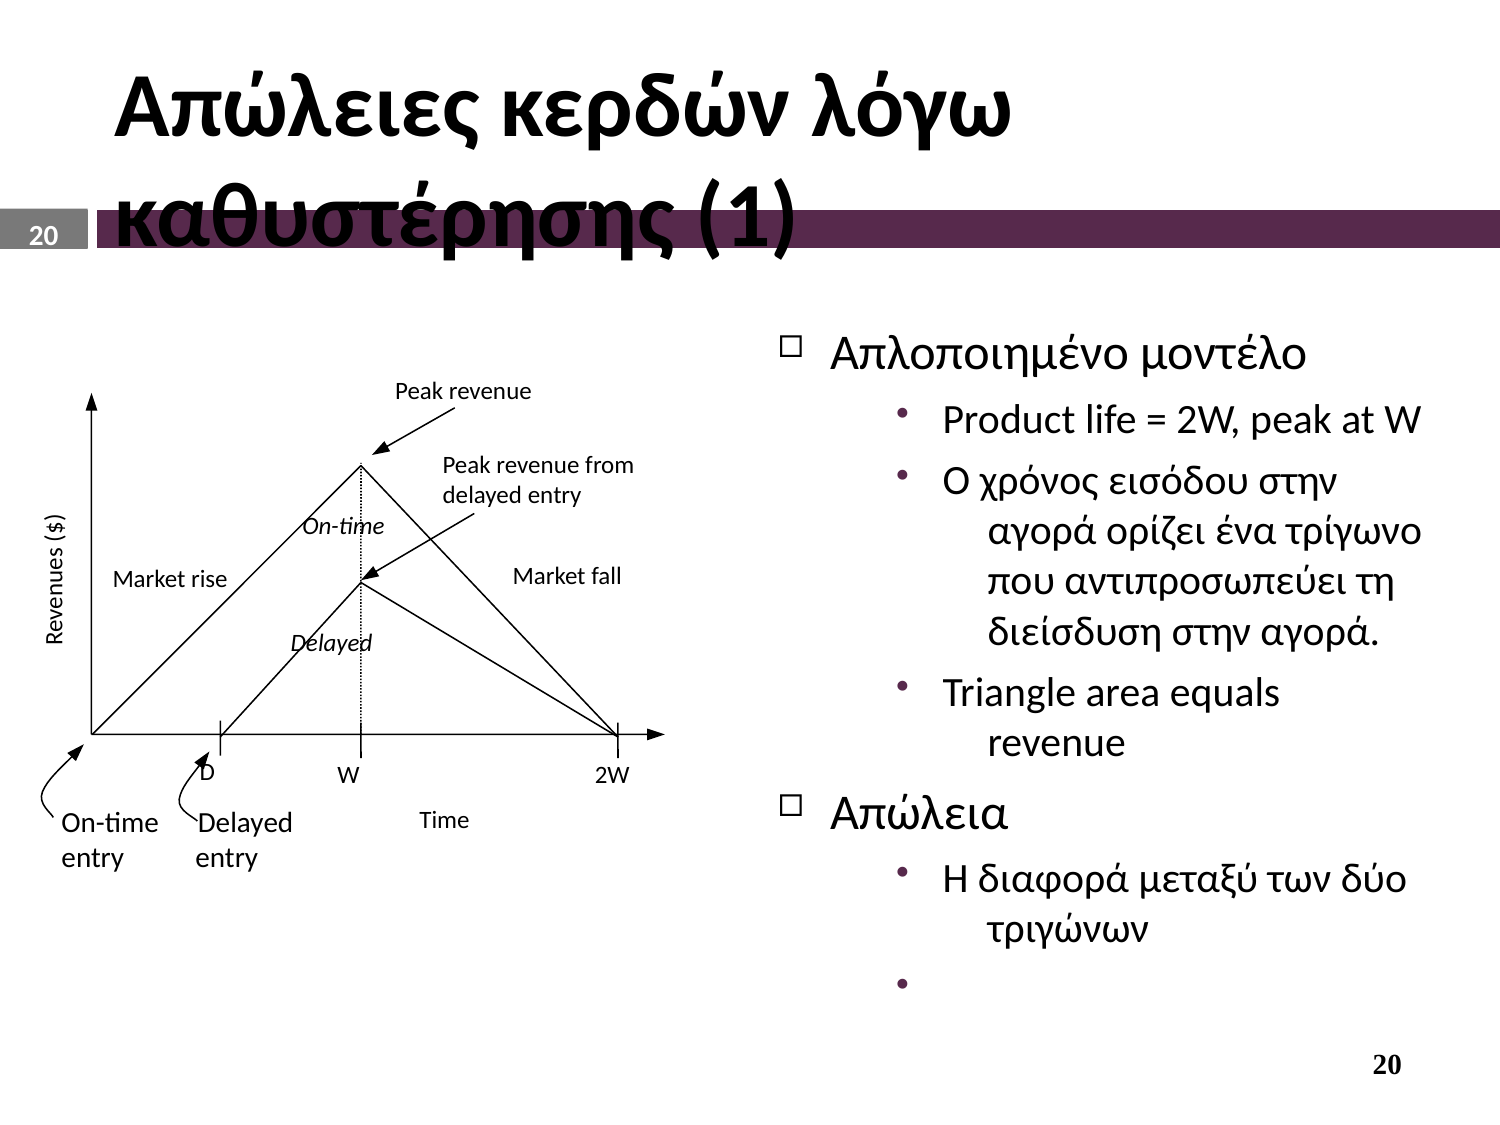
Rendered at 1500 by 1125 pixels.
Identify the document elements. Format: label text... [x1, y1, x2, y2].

text_box On-time [302, 509, 420, 558]
text_box Market rise [112, 562, 242, 645]
text_box Peak revenue from delayed entry [442, 448, 689, 530]
text_box W [337, 758, 385, 805]
text_box On-time Delayed entry entry [61, 803, 355, 878]
text_box Time [419, 803, 665, 850]
title Απώλειες κερδών λόγω καθυστέρησης (1) [99, 37, 1438, 201]
text_box [0, 208, 88, 249]
text_box Market fall [512, 559, 642, 642]
text_box 2W [594, 758, 642, 803]
list Απλοποιημένο μοντέλο Product life = 2W, peak at W Ο χρόνος εισόδου στην αγορά ορίζει ένα τρίγωνο που αντιπροσωπεύει τη διείσδυση στην αγορά. Triangle area equals revenue Απώλεια Η διαφορά μεταξύ των δύο τριγώνων [762, 312, 1438, 988]
text_box D [199, 755, 245, 793]
text_box Delayed [290, 626, 455, 674]
text_box [1312, 1025, 1463, 1101]
text_box Revenues ($) [37, 400, 85, 646]
text_box Peak revenue [395, 375, 641, 417]
